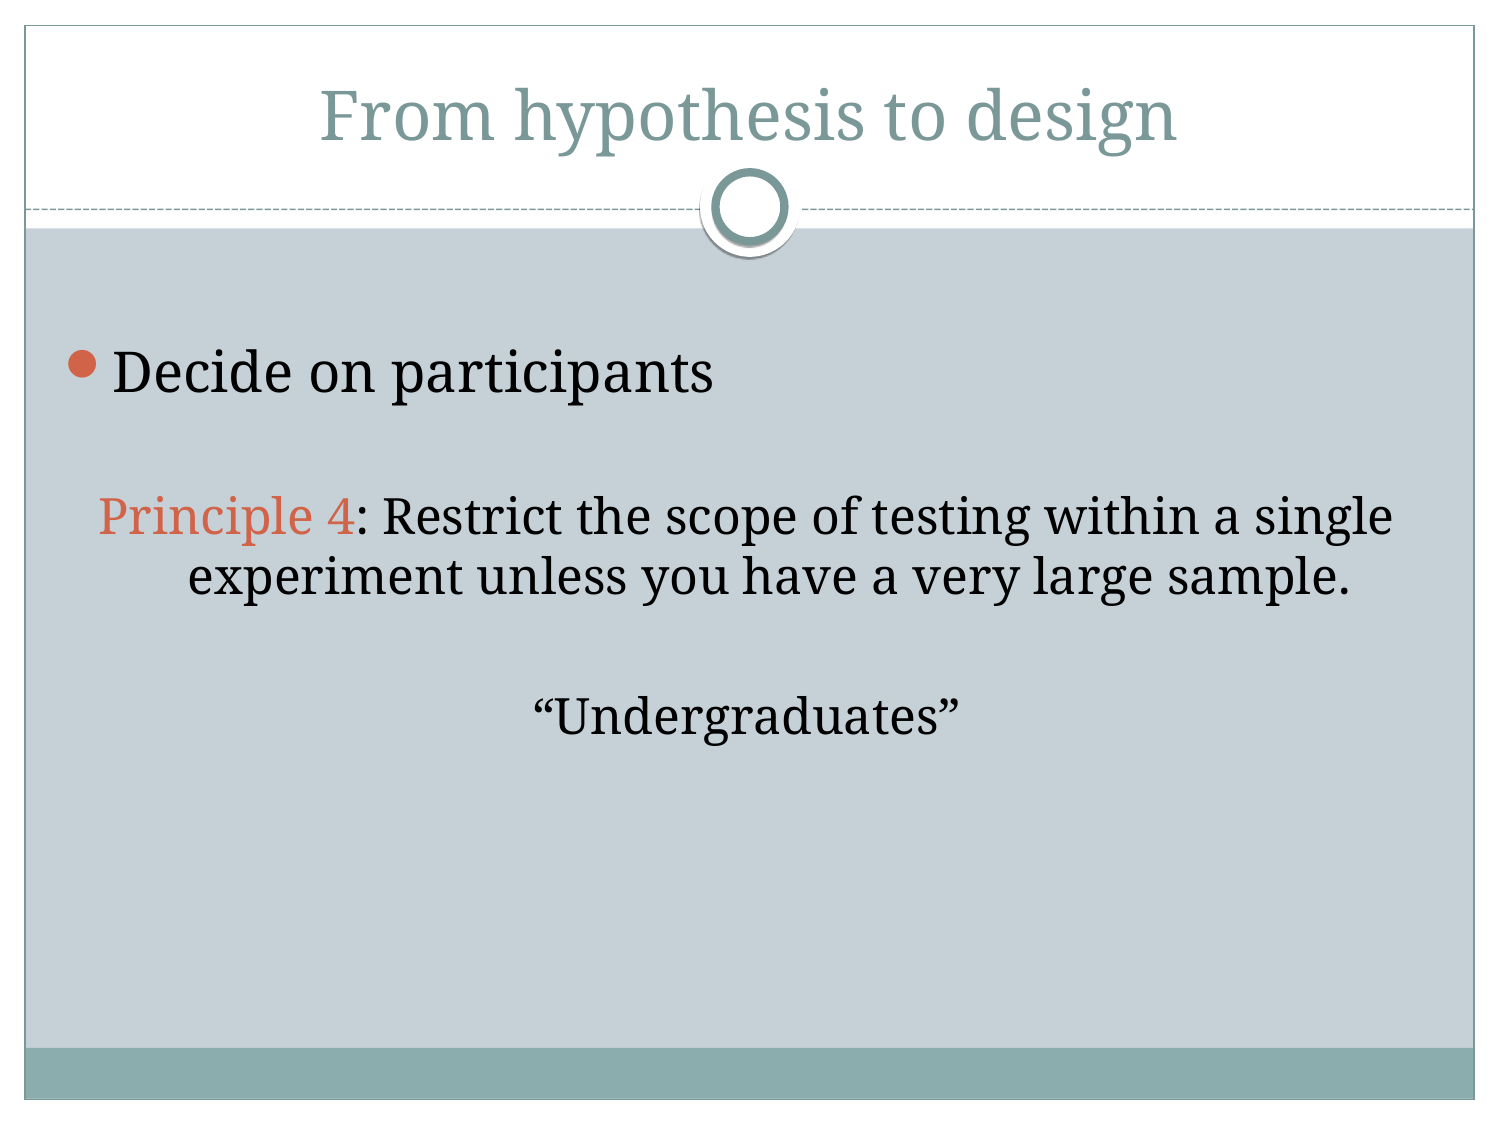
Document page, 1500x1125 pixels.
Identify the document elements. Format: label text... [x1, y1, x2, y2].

title From hypothesis to design [49, 37, 1450, 162]
list Decide on participants Principle 4: Restrict the scope of testing within a single experiment unless you have a very large sample. “Undergraduates” [49, 250, 1445, 1001]
